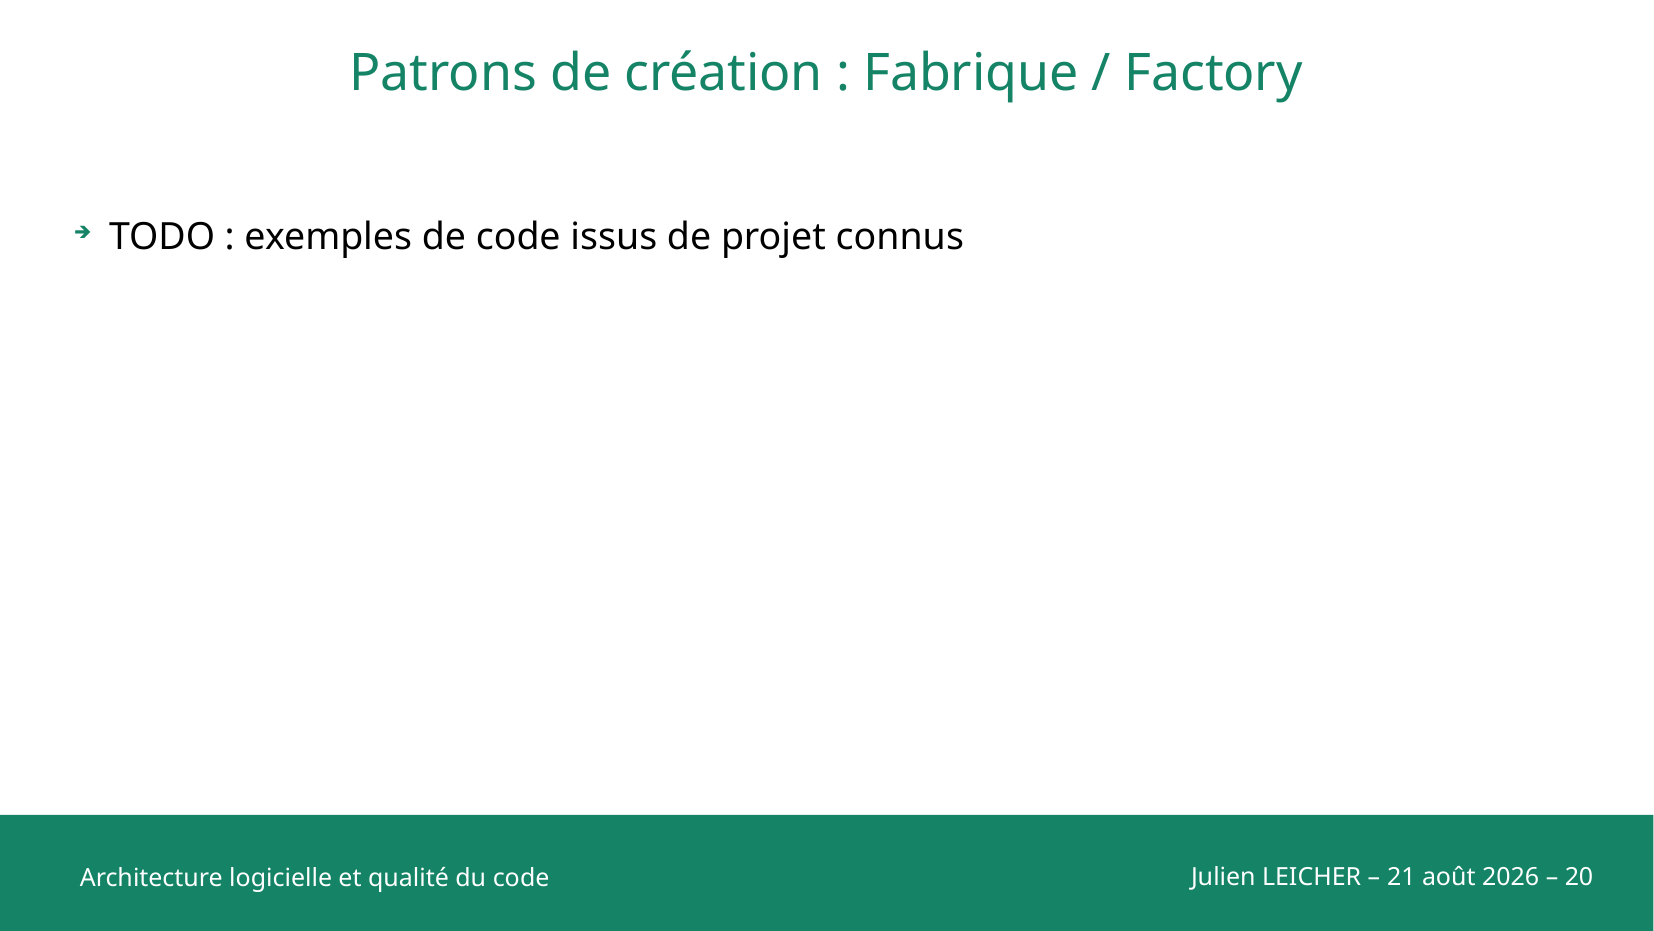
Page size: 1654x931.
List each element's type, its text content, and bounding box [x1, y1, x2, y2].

text_box Architecture logicielle et qualité du code [64, 852, 798, 898]
text_box TODO : exemples de code issus de projet connus [59, 194, 1595, 678]
text_box Patrons de création : Fabrique / Factory [0, 27, 1654, 113]
text_box Julien LEICHER – 4 mars 2022 – <numéro> [0, 814, 1654, 931]
